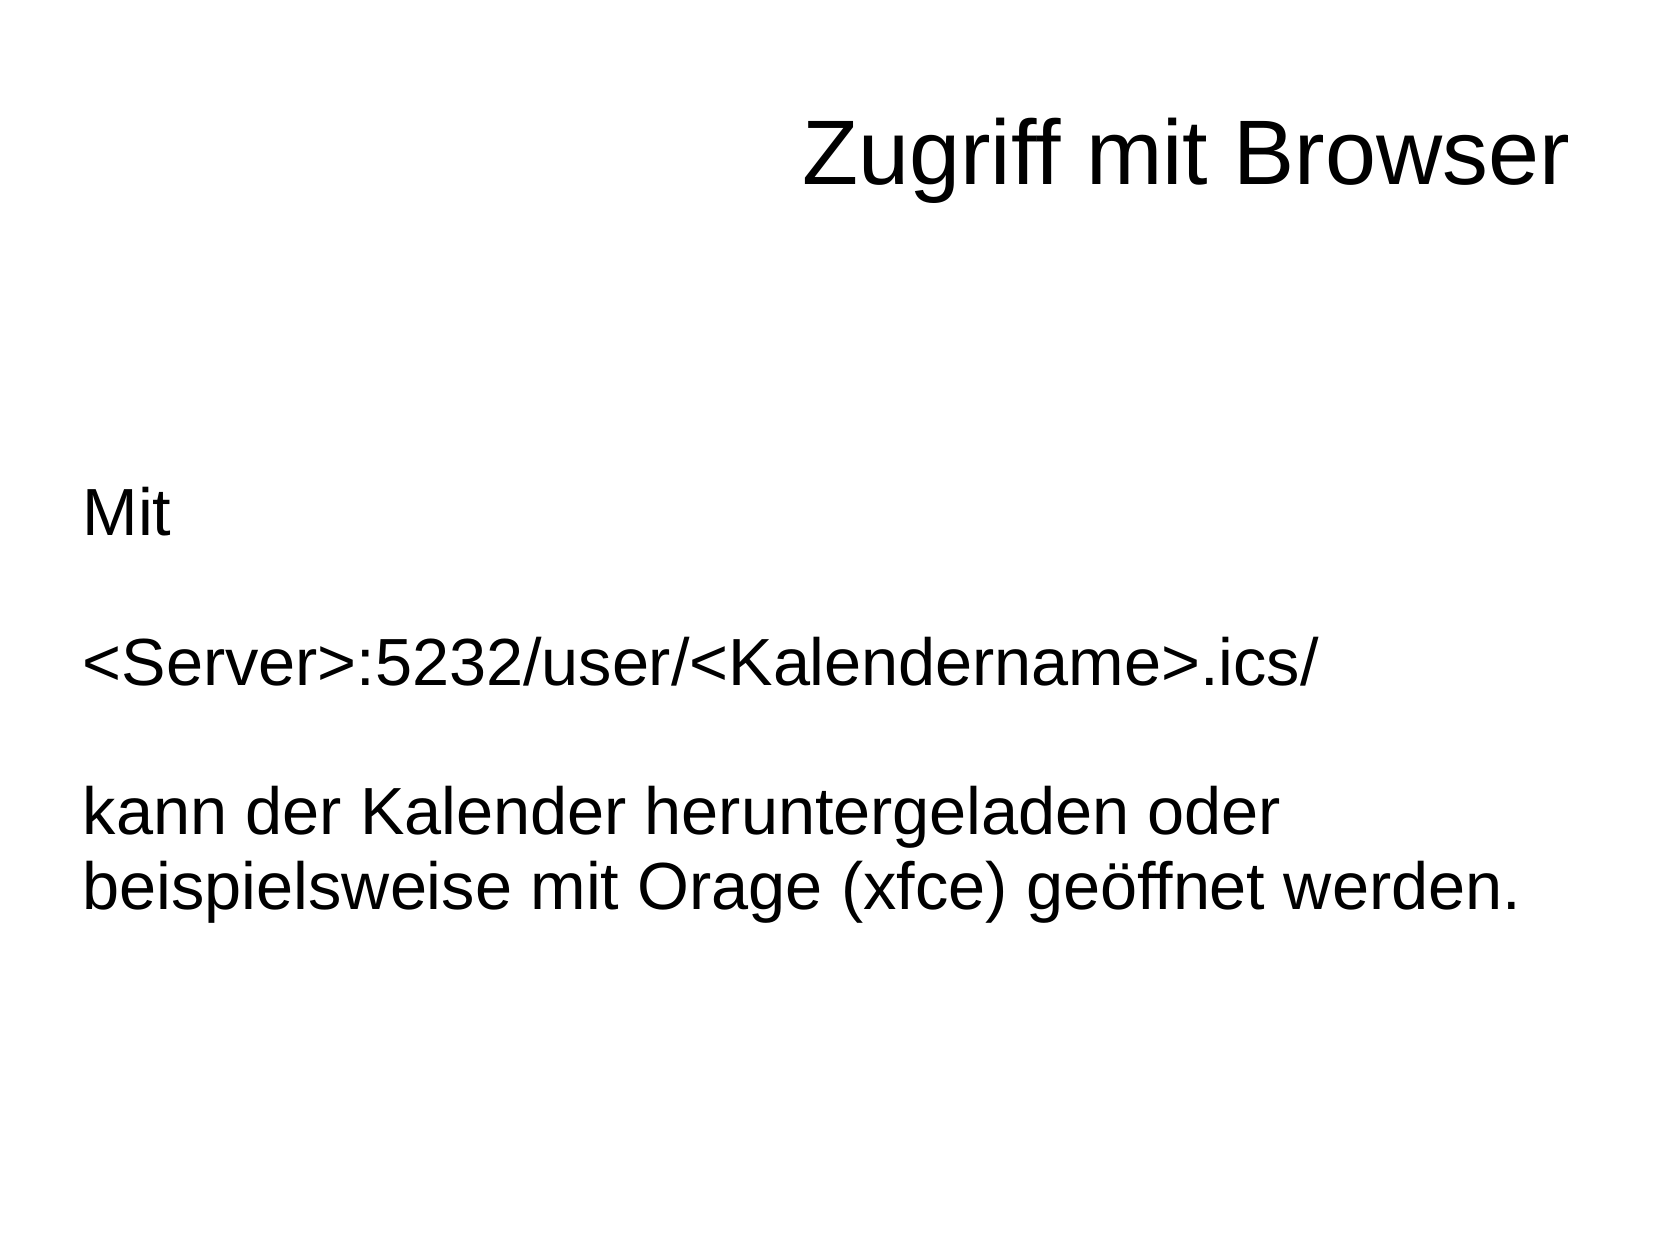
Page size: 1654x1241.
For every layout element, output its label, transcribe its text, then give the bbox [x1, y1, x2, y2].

subtitle Mit <Server>:5232/user/<Kalendername>.ics/ kann der Kalender heruntergeladen oder beispielsweise mit Orage (xfce) geöffnet werden. [82, 290, 1571, 1109]
title Zugriff mit Browser [82, 49, 1571, 257]
